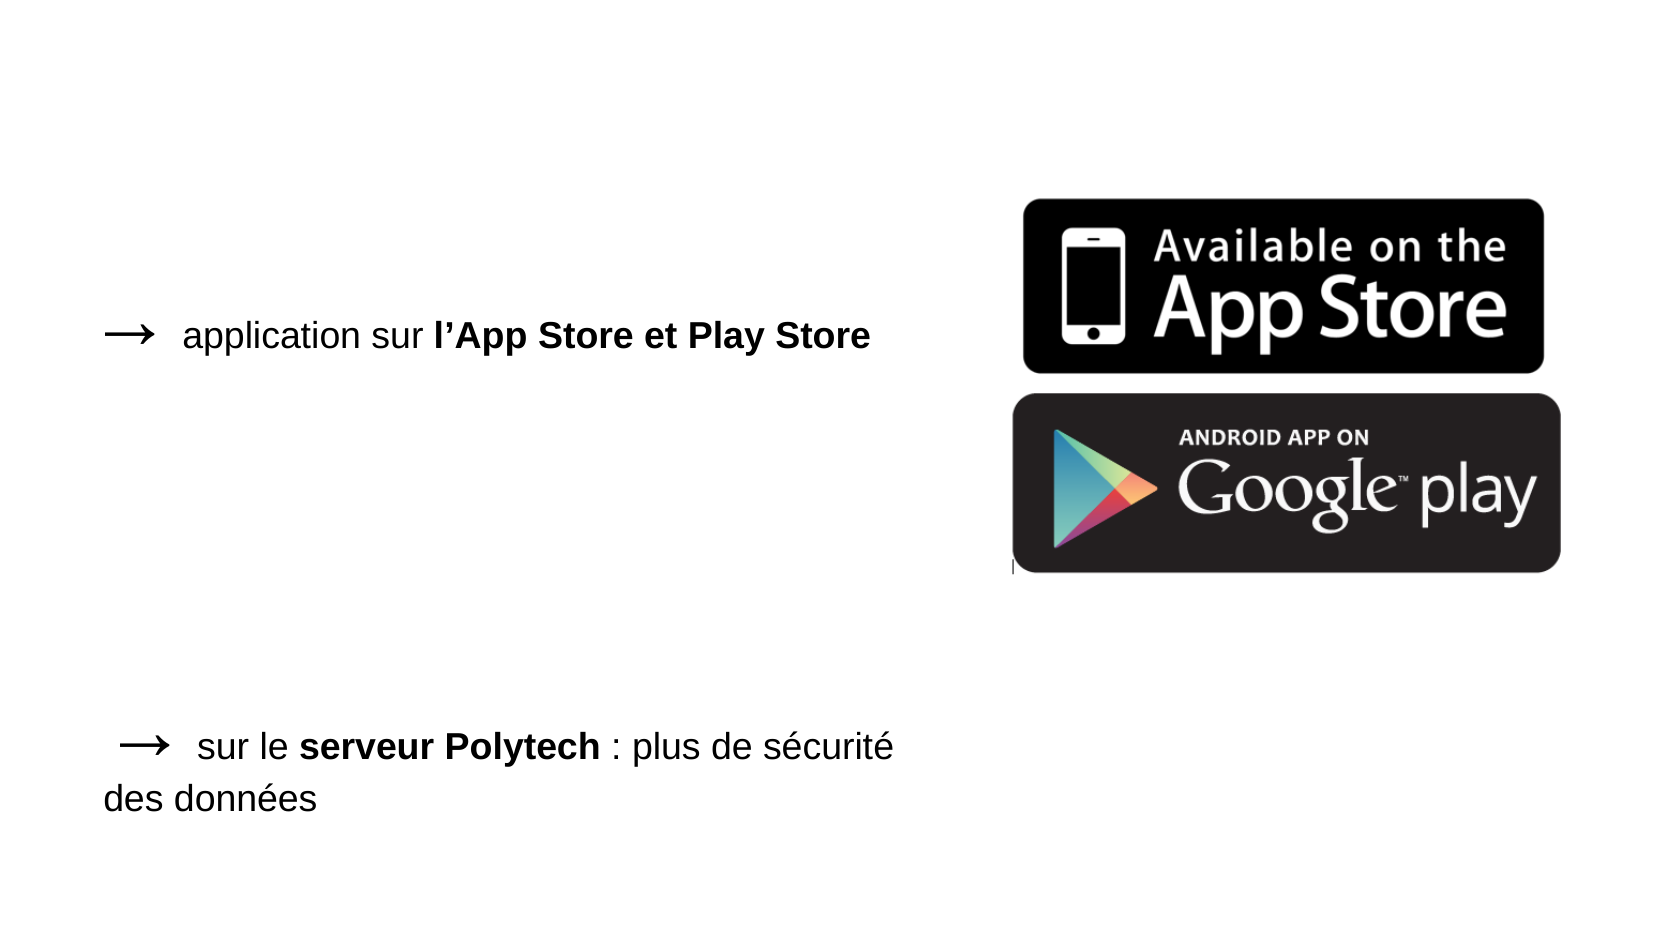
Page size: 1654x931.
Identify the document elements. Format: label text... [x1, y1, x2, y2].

text_box → application sur l’App Store et Play Store [73, 265, 886, 416]
text_box → sur le serveur Polytech : plus de sécurité des données [88, 676, 1004, 827]
picture [974, 177, 1592, 585]
